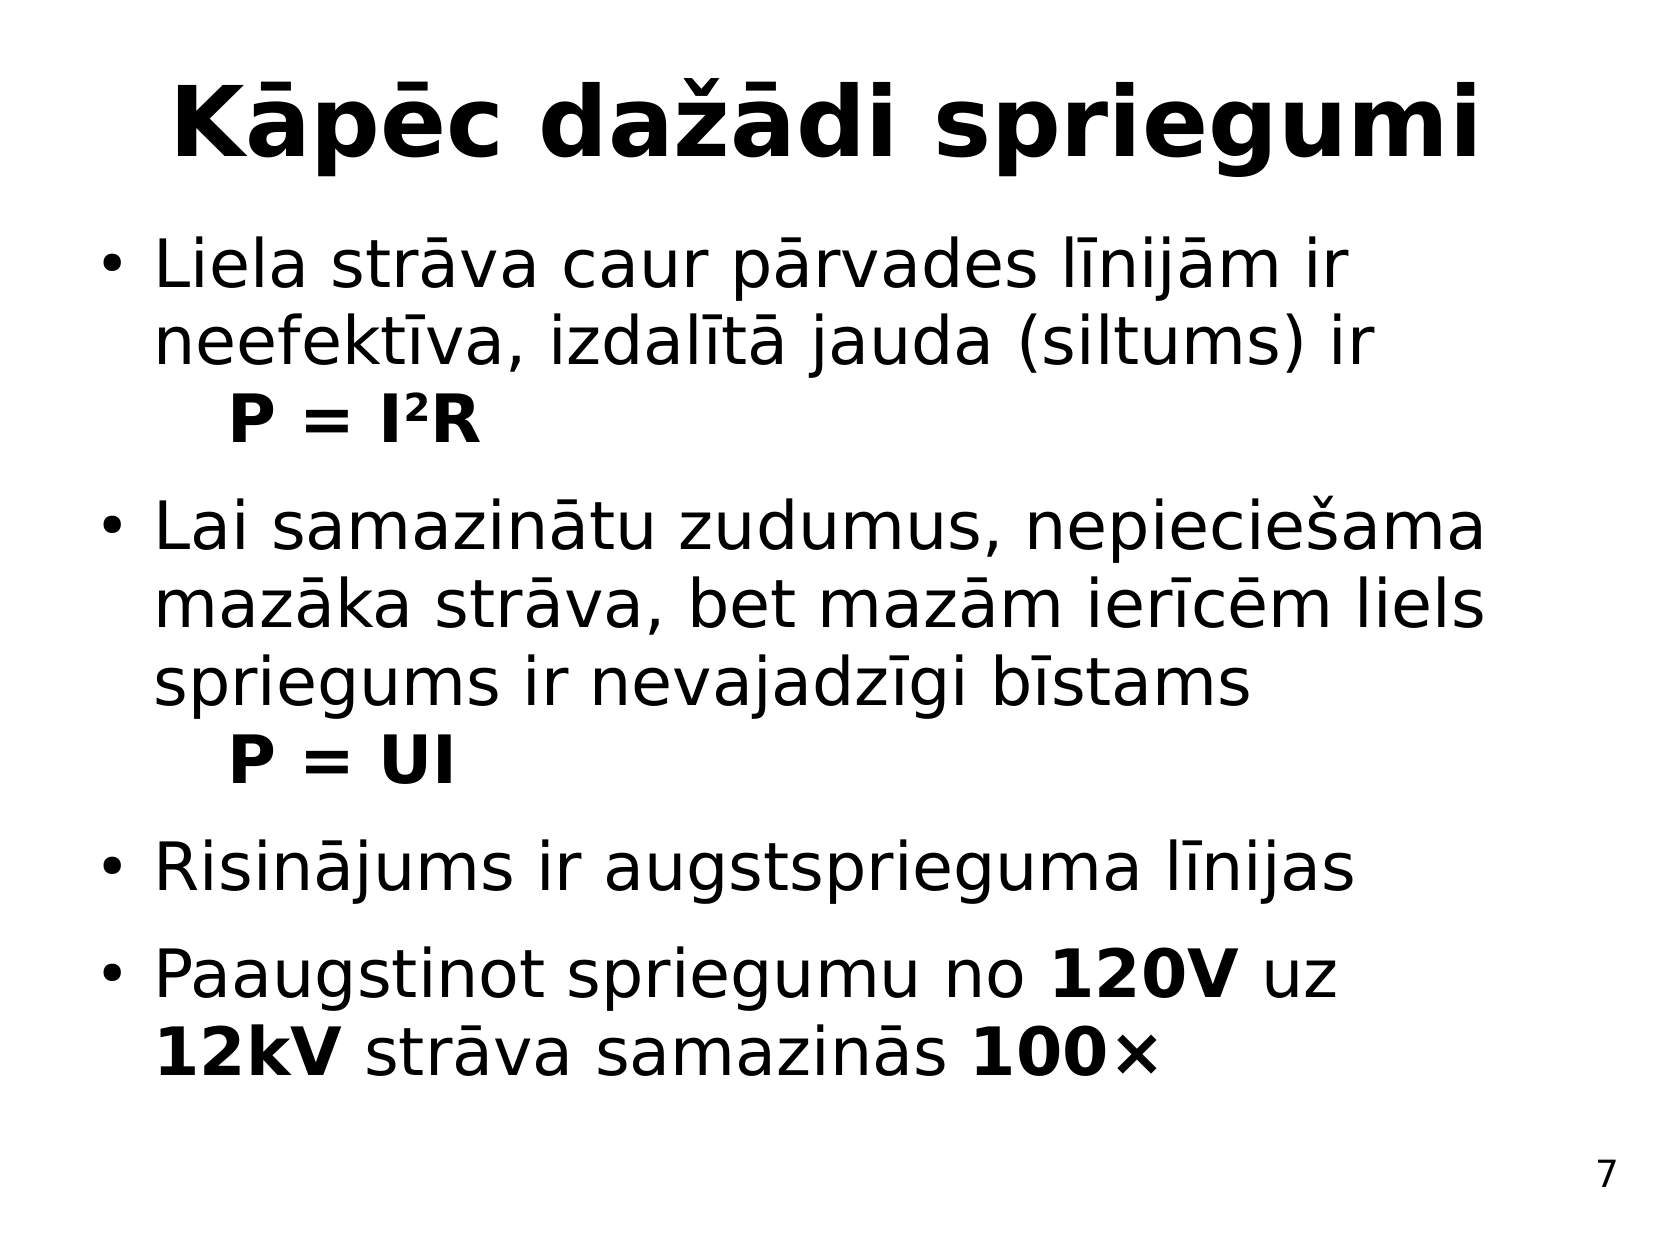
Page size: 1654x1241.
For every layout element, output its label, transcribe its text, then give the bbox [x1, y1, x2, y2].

title Kāpēc dažādi spriegumi [82, 49, 1571, 196]
list Liela strāva caur pārvades līnijām ir neefektīva, izdalītā jauda (siltums) ir P = I2R Lai samazinātu zudumus, nepieciešama mazāka strāva, bet mazām ierīcēm liels spriegums ir nevajadzīgi bīstams P = UI Risinājums ir augstsprieguma līnijas Paaugstinot spriegumu no 120V uz 12kV strāva samazinās 100× [82, 225, 1538, 1186]
